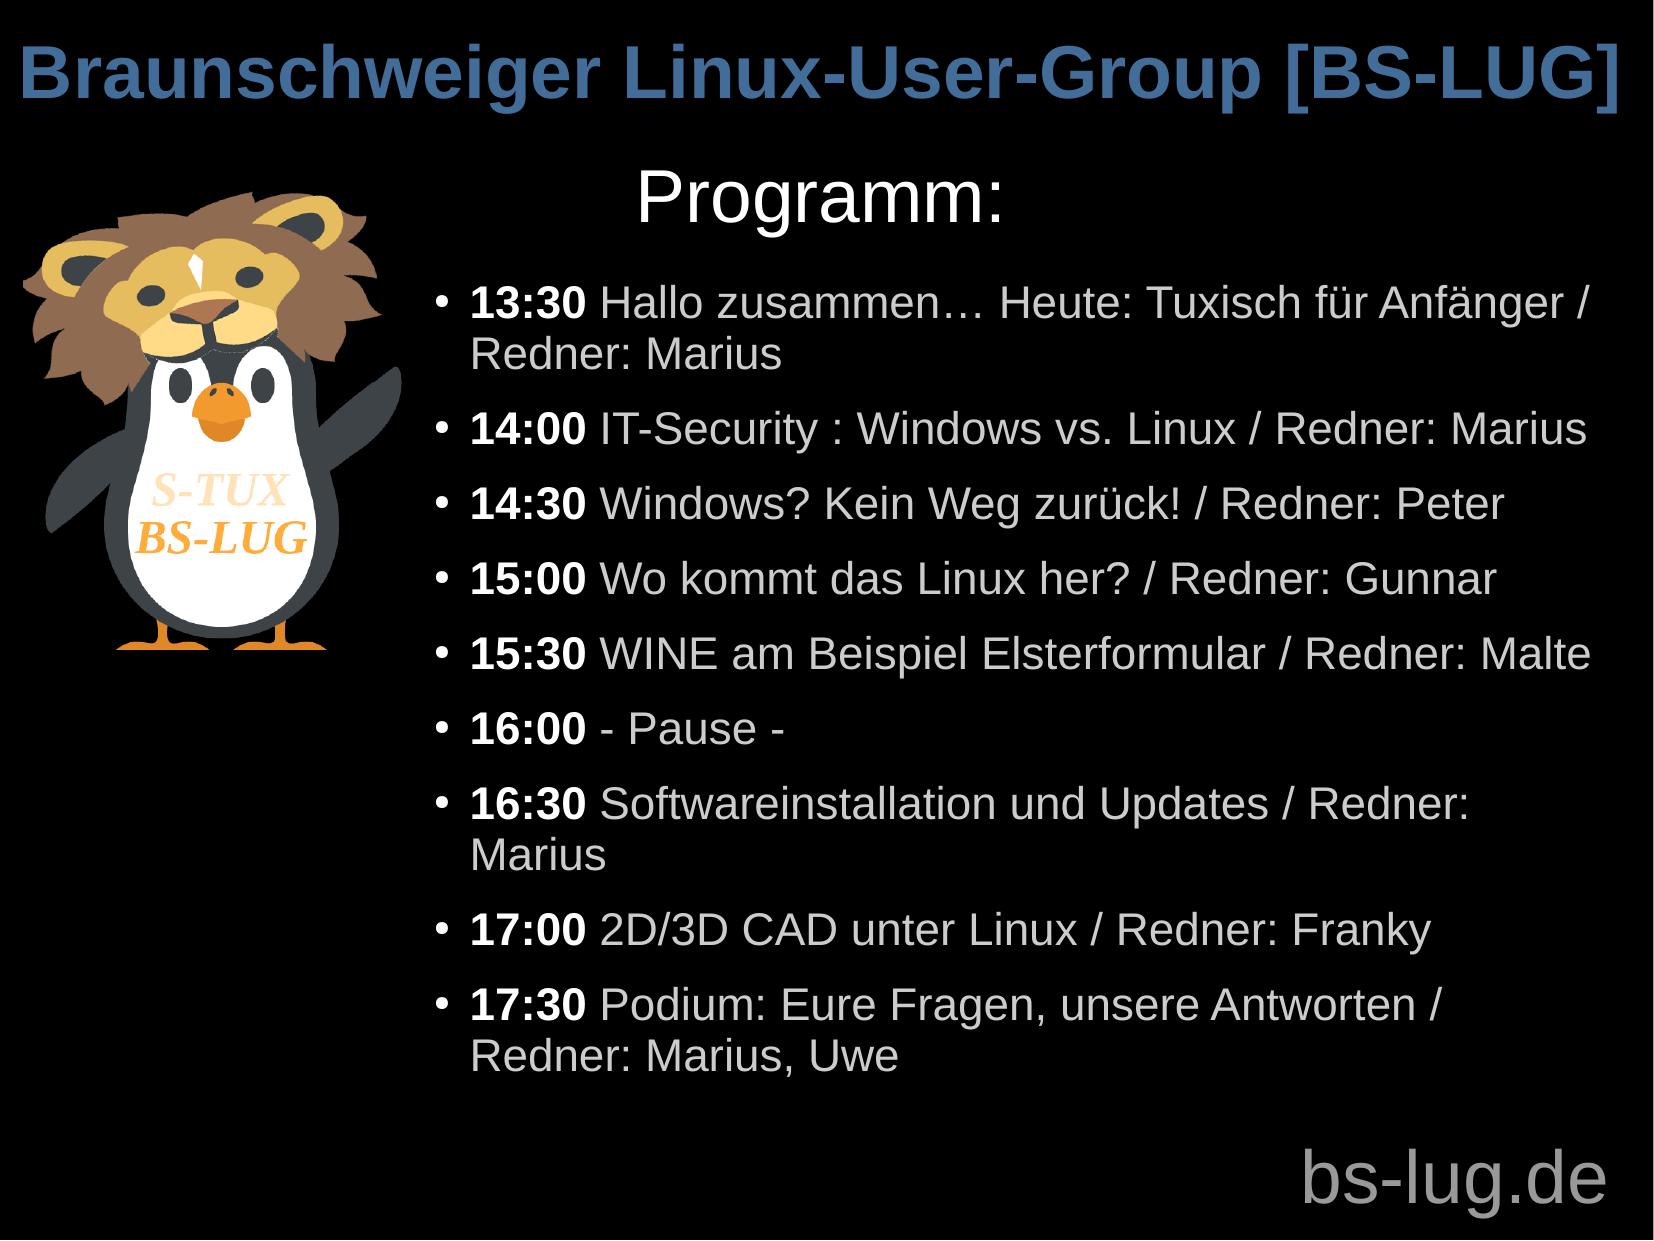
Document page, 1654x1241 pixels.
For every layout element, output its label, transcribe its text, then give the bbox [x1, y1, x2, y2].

picture [23, 191, 402, 650]
text_box 13:30 Hallo zusammen… Heute: Tuxisch für Anfänger / Redner: Marius 14:00 IT-Security : Windows vs. Linux / Redner: Marius 14:30 Windows? Kein Weg zurück! / Redner: Peter 15:00 Wo kommt das Linux her? / Redner: Gunnar 15:30 WINE am Beispiel Elsterformular / Redner: Malte 16:00 - Pause - 16:30 Softwareinstallation und Updates / Redner: Marius 17:00 2D/3D CAD unter Linux / Redner: Franky 17:30 Podium: Eure Fragen, unsere Antworten / Redner: Marius, Uwe [419, 269, 1625, 1199]
text_box Programm: [437, 147, 1205, 247]
